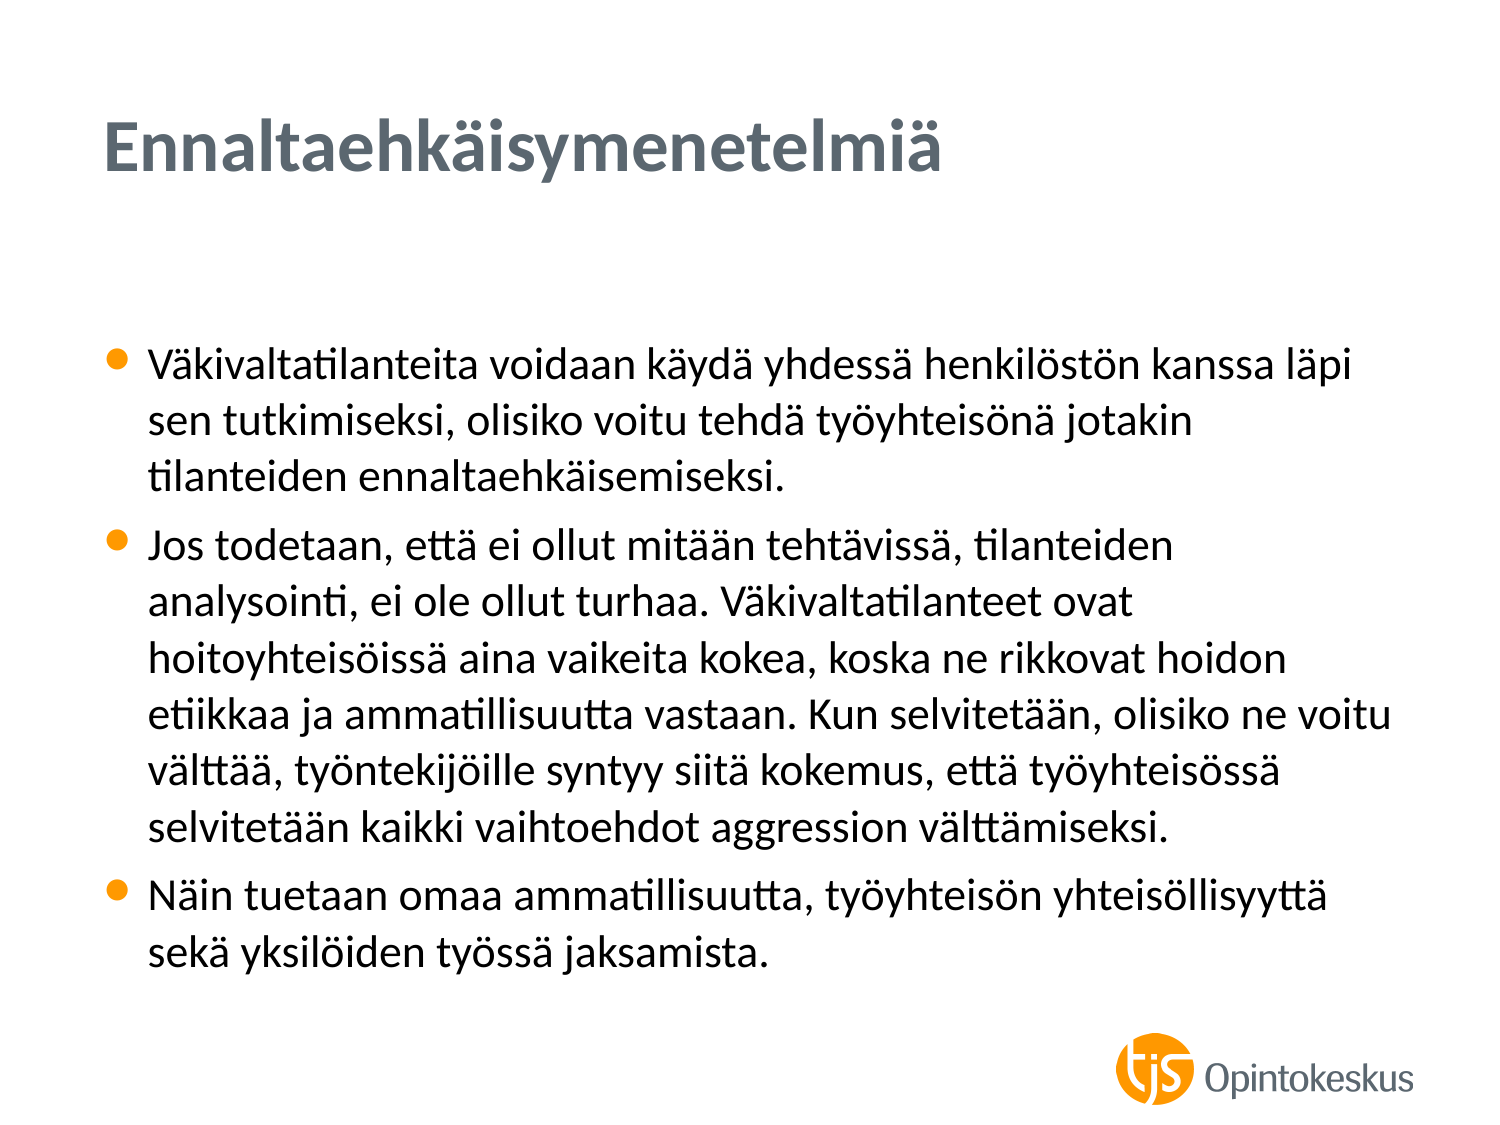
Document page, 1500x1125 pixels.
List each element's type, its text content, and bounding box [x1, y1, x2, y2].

title Ennaltaehkäisymenetelmiä [88, 88, 1412, 266]
list Väkivaltatilanteita voidaan käydä yhdessä henkilöstön kanssa läpi sen tutkimiseksi, olisiko voitu tehdä työyhteisönä jotakin tilanteiden ennaltaehkäisemiseksi. Jos todetaan, että ei ollut mitään tehtävissä, tilanteiden analysointi, ei ole ollut turhaa. Väkivaltatilanteet ovat hoitoyhteisöissä aina vaikeita kokea, koska ne rikkovat hoidon etiikkaa ja ammatillisuutta vastaan. Kun selvitetään, olisiko ne voitu välttää, työntekijöille syntyy siitä kokemus, että työyhteisössä selvitetään kaikki vaihtoehdot aggression välttämiseksi. Näin tuetaan omaa ammatillisuutta, työyhteisön yhteisöllisyyttä sekä yksilöiden työssä jaksamista. [88, 324, 1412, 1004]
picture [1116, 1033, 1413, 1105]
